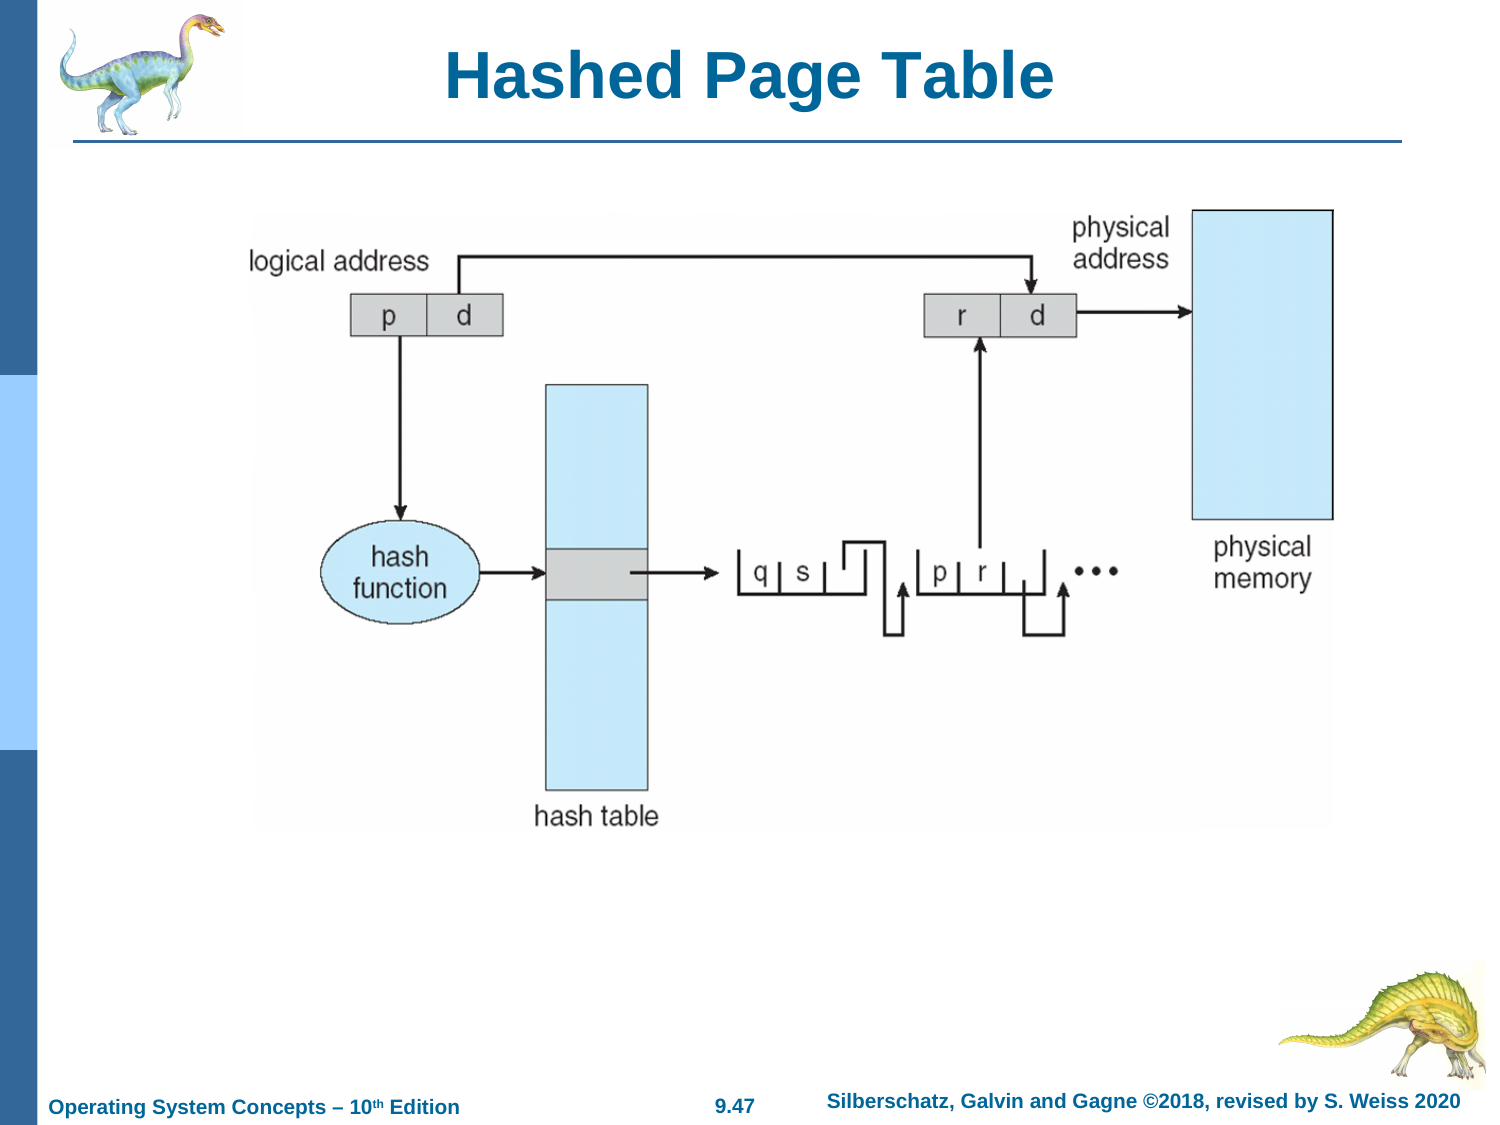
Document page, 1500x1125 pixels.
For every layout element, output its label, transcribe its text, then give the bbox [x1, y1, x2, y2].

picture [46, 0, 243, 149]
picture [1275, 959, 1486, 1090]
picture [248, 209, 1334, 836]
title Hashed Page Table [75, 24, 1426, 120]
